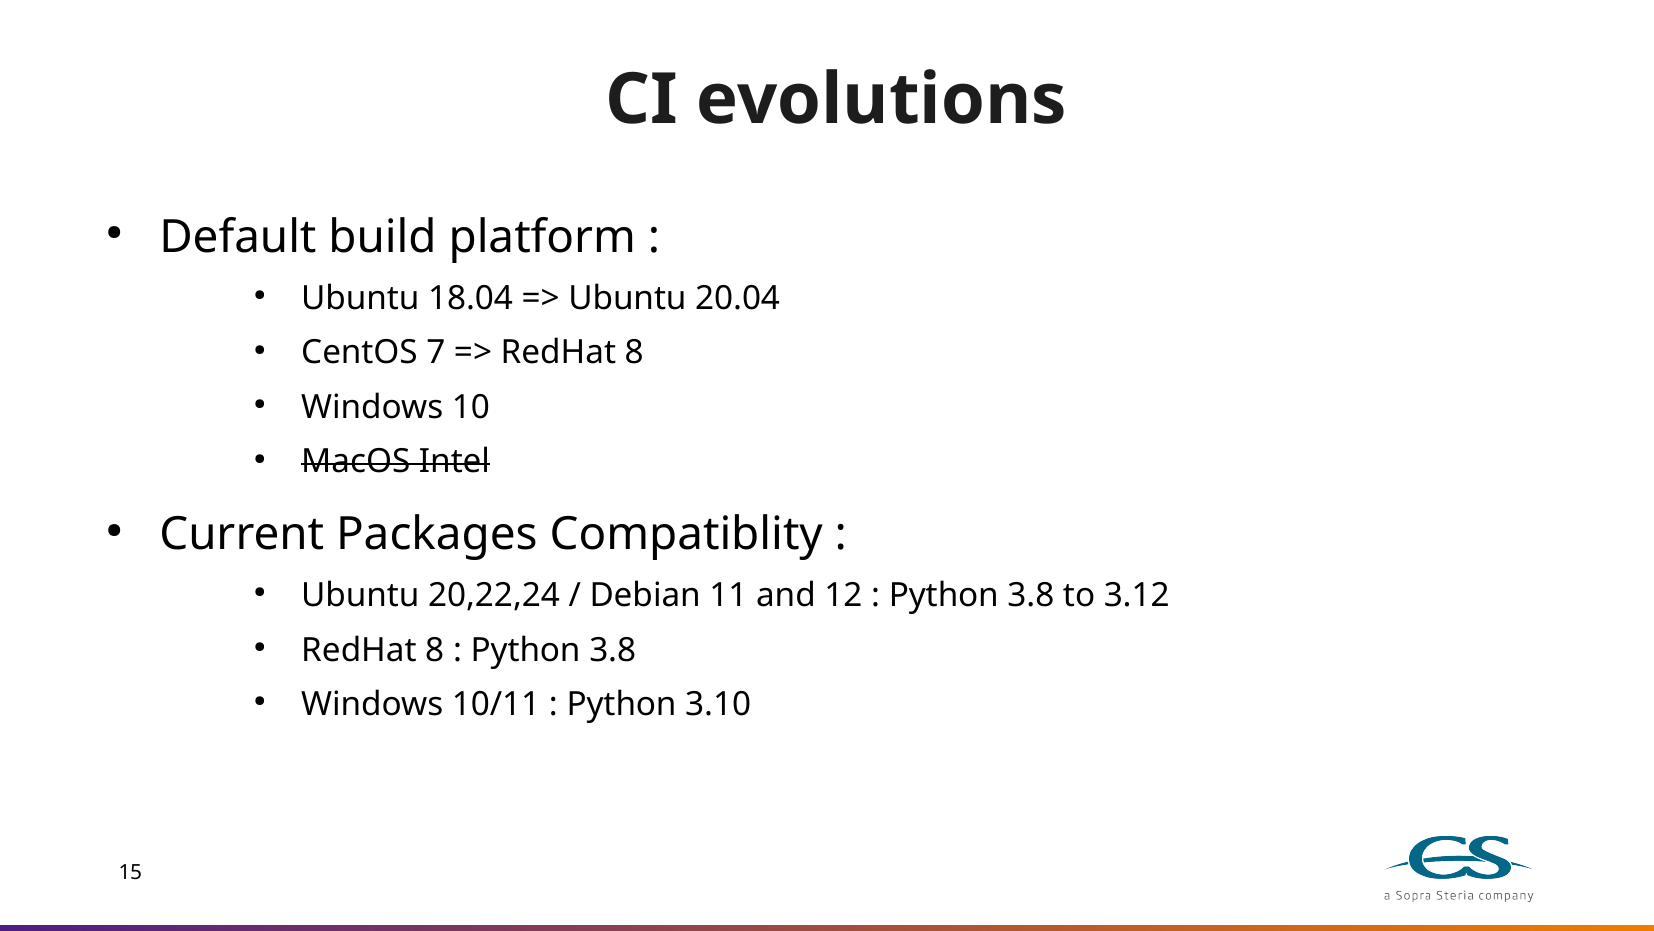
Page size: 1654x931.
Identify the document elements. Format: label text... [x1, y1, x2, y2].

list Default build platform : Ubuntu 18.04 => Ubuntu 20.04 CentOS 7 => RedHat 8 Windows 10 MacOS Intel Current Packages Compatiblity : Ubuntu 20,22,24 / Debian 11 and 12 : Python 3.8 to 3.12 RedHat 8 : Python 3.8 Windows 10/11 : Python 3.10 [88, 206, 1625, 827]
title CI evolutions [118, 62, 1555, 126]
picture [1363, 827, 1555, 921]
